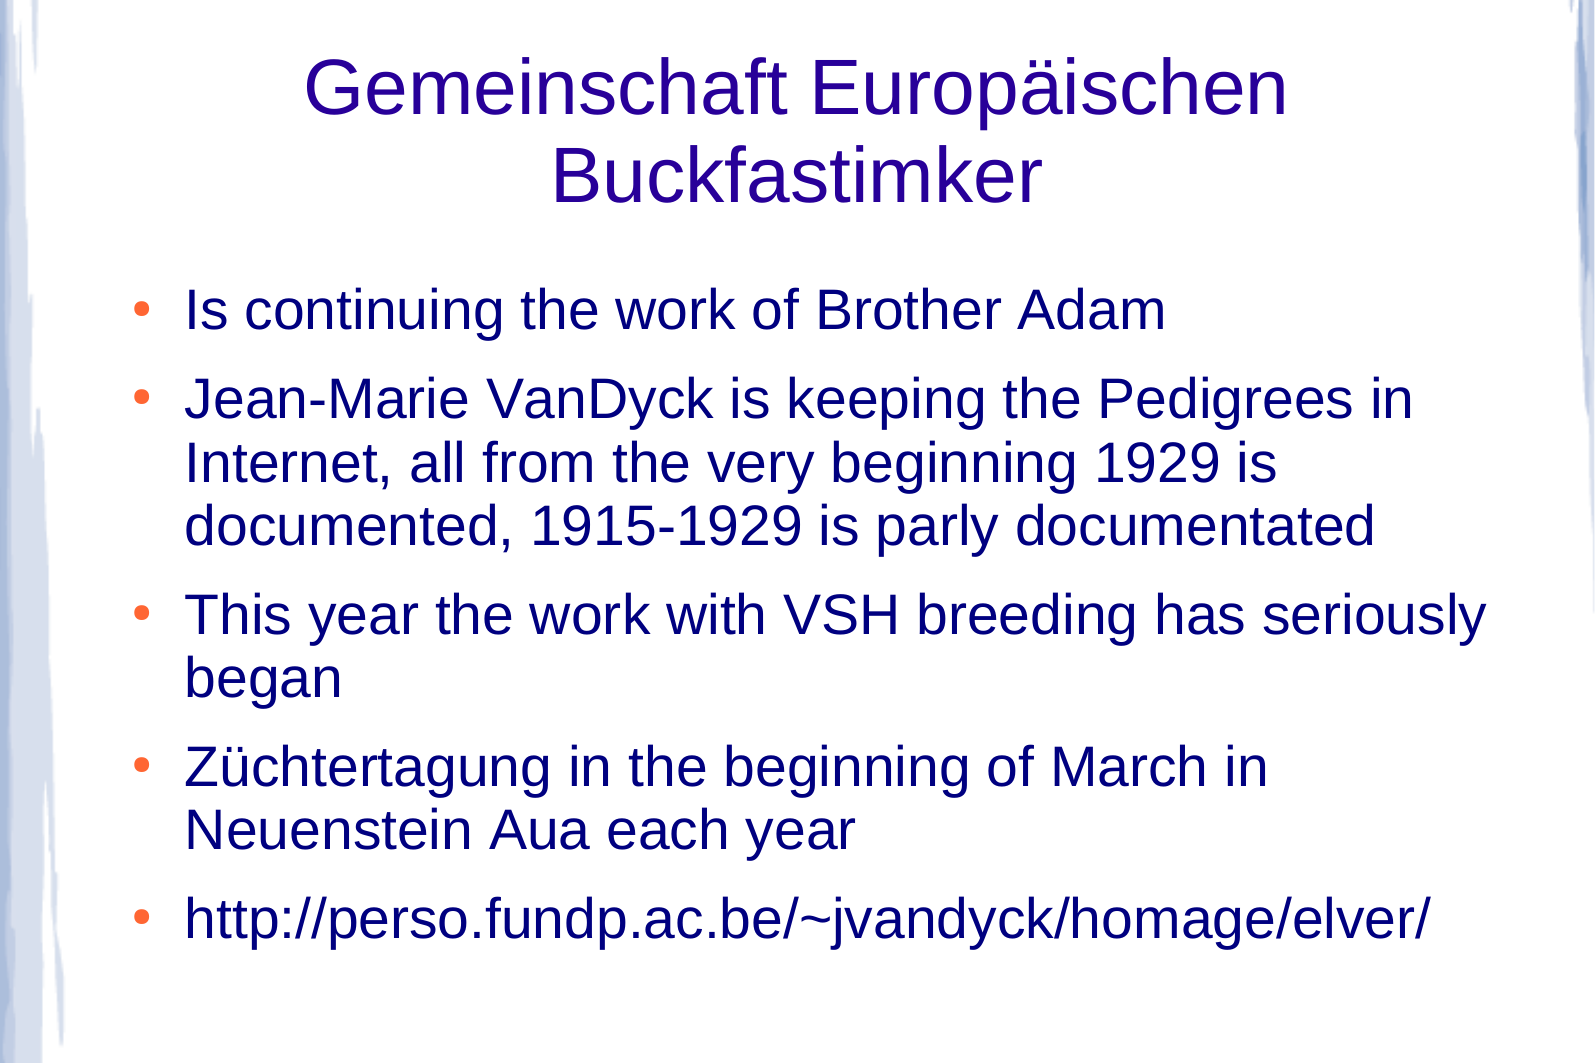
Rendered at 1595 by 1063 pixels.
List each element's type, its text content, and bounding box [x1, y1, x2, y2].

title Gemeinschaft Europäischen Buckfastimker [79, 42, 1515, 220]
picture [0, 0, 1595, 1063]
list Is continuing the work of Brother Adam Jean-Marie VanDyck is keeping the Pedigrees in Internet, all from the very beginning 1929 is documented, 1915-1929 is parly documentated This year the work with VSH breeding has seriously began Züchtertagung in the beginning of March in Neuenstein Aua each year http://perso.fundp.ac.be/~jvandyck/homage/elver/ [113, 278, 1515, 951]
